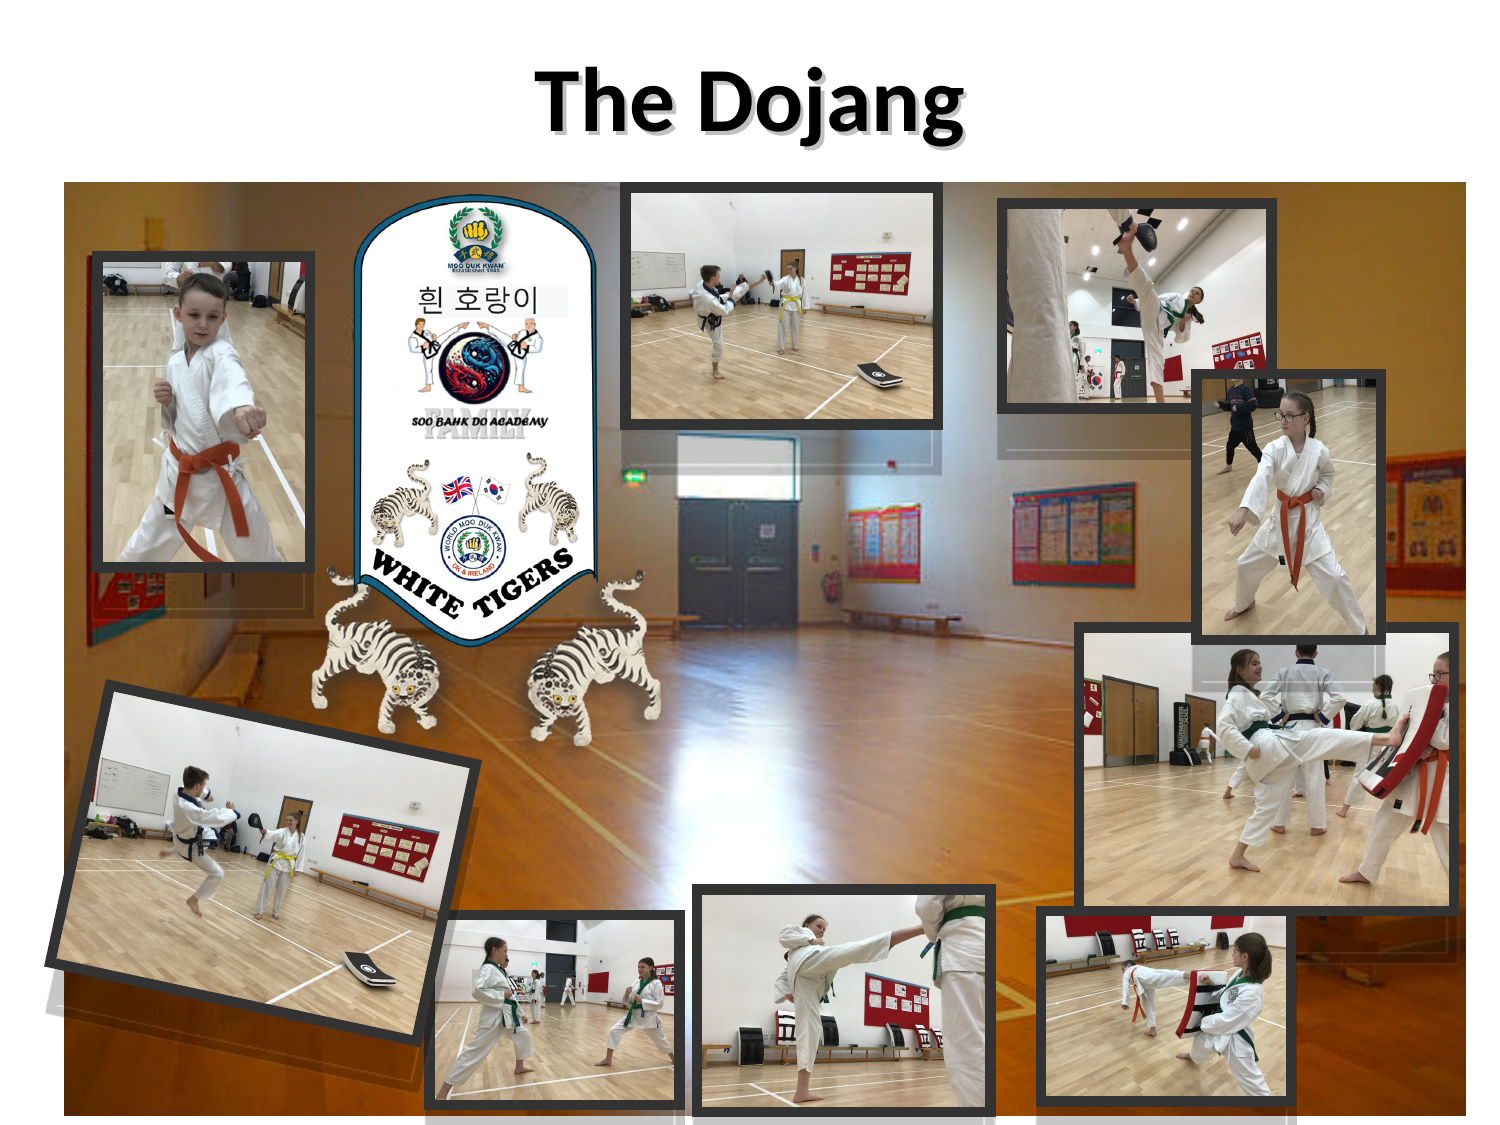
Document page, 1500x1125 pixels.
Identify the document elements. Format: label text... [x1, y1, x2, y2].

picture [630, 192, 933, 420]
picture [56, 182, 1466, 1116]
picture [434, 920, 675, 1100]
title The Dojang [75, 1, 1426, 182]
picture [702, 894, 986, 1107]
